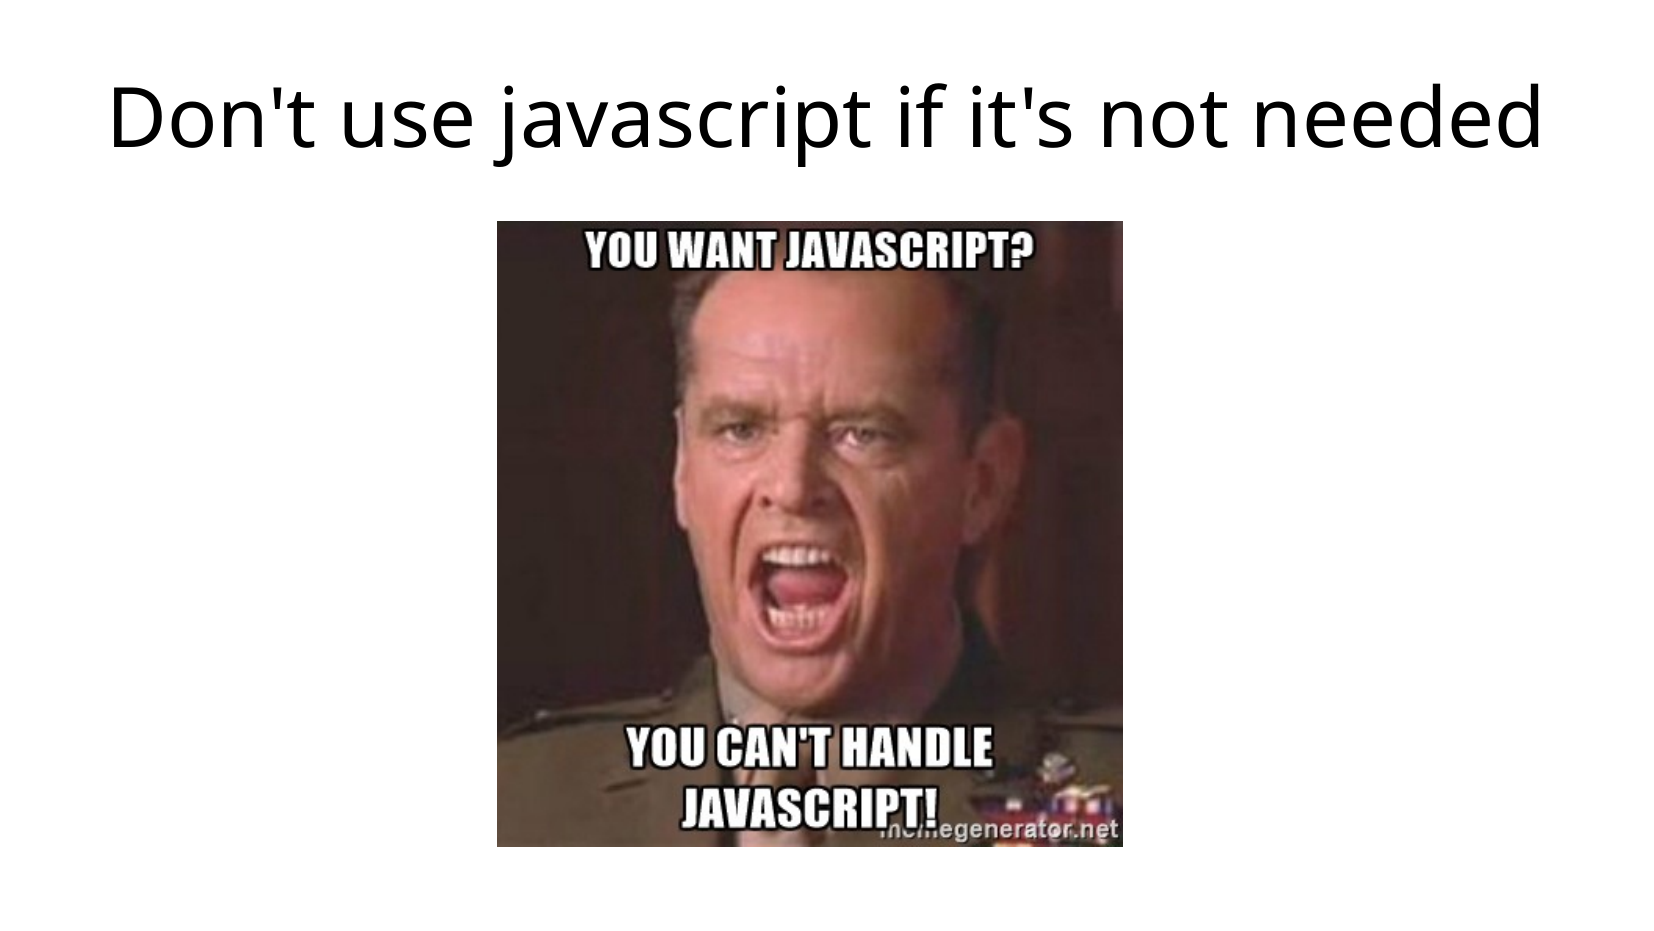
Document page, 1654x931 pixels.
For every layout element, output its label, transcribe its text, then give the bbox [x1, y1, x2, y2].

picture [497, 221, 1123, 847]
title Don't use javascript if it's not needed [82, 37, 1571, 193]
